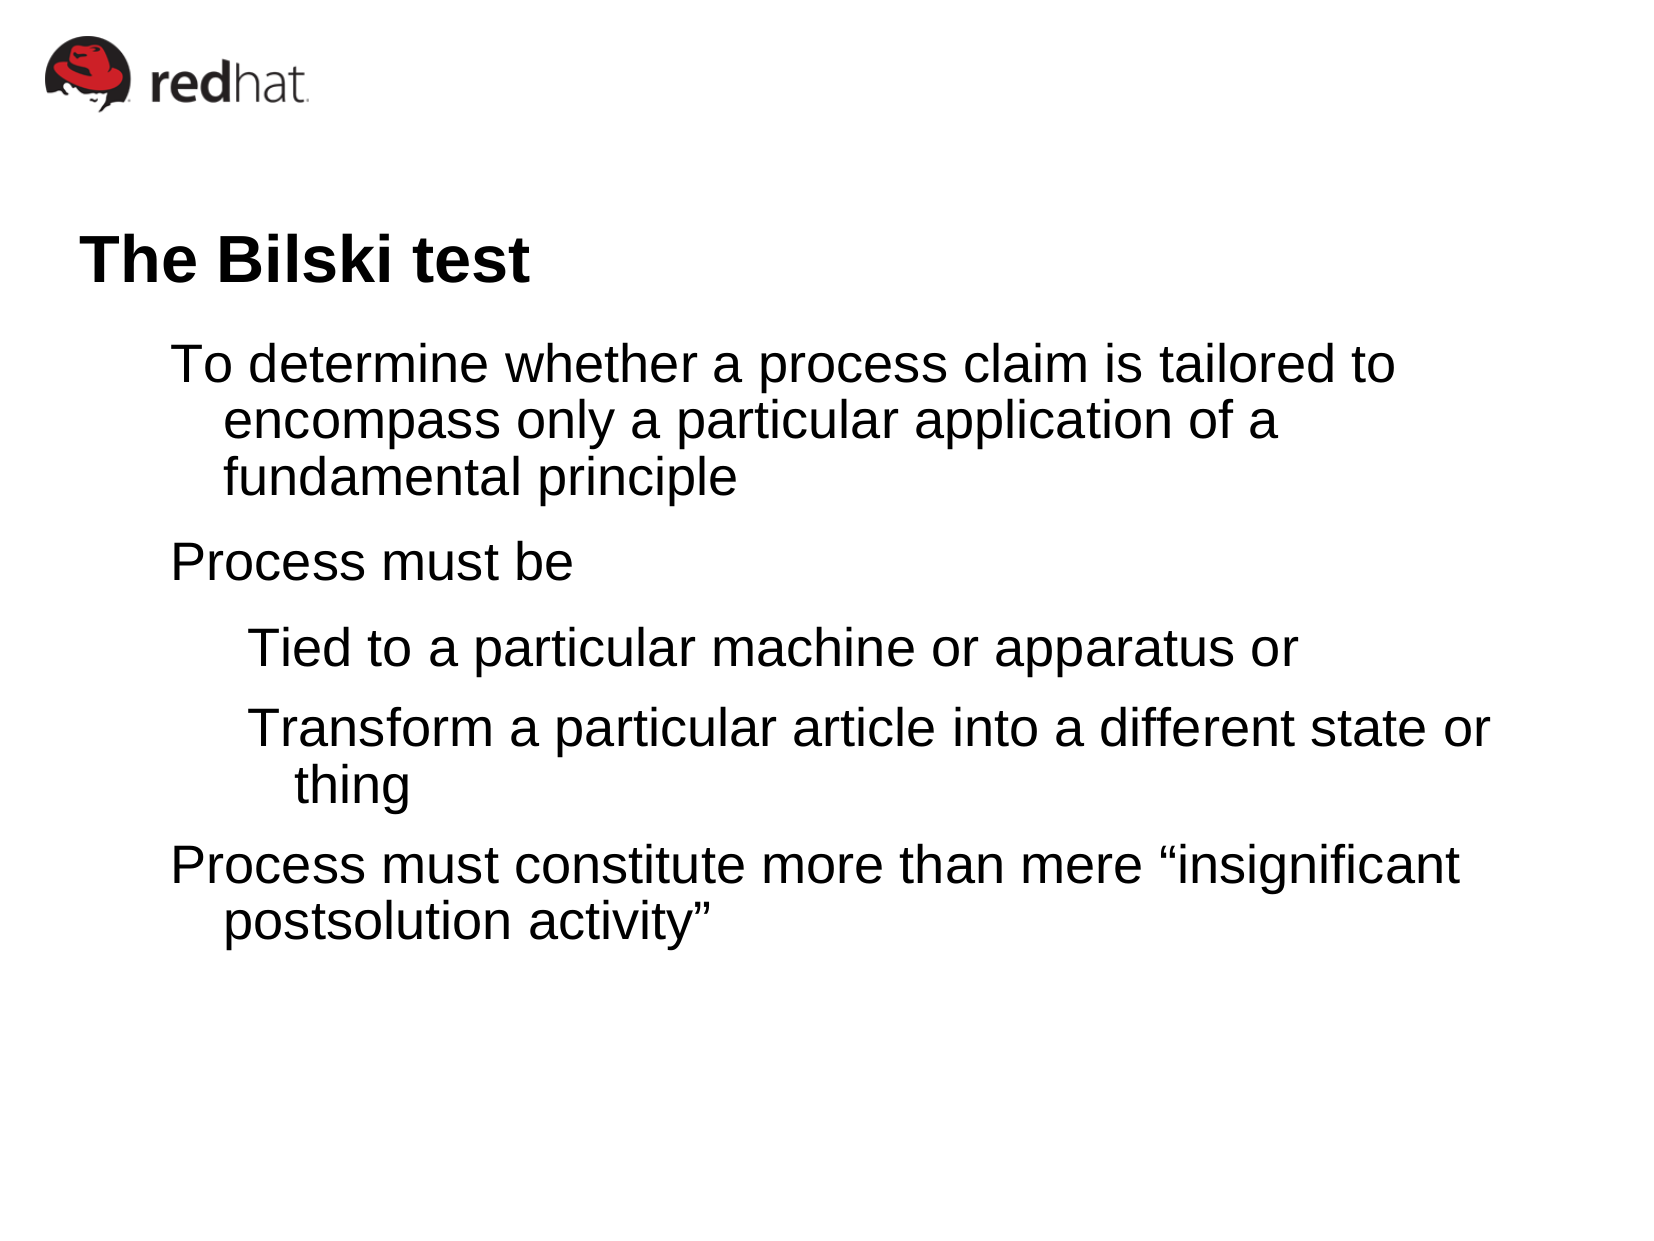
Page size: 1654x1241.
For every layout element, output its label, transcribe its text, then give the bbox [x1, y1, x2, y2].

picture [45, 36, 309, 122]
list To determine whether a process claim is tailored to encompass only a particular application of a fundamental principle Process must be Tied to a particular machine or apparatus or Transform a particular article into a different state or thing Process must constitute more than mere “insignificant postsolution activity” [152, 337, 1498, 1116]
title The Bilski test [79, 224, 1426, 301]
